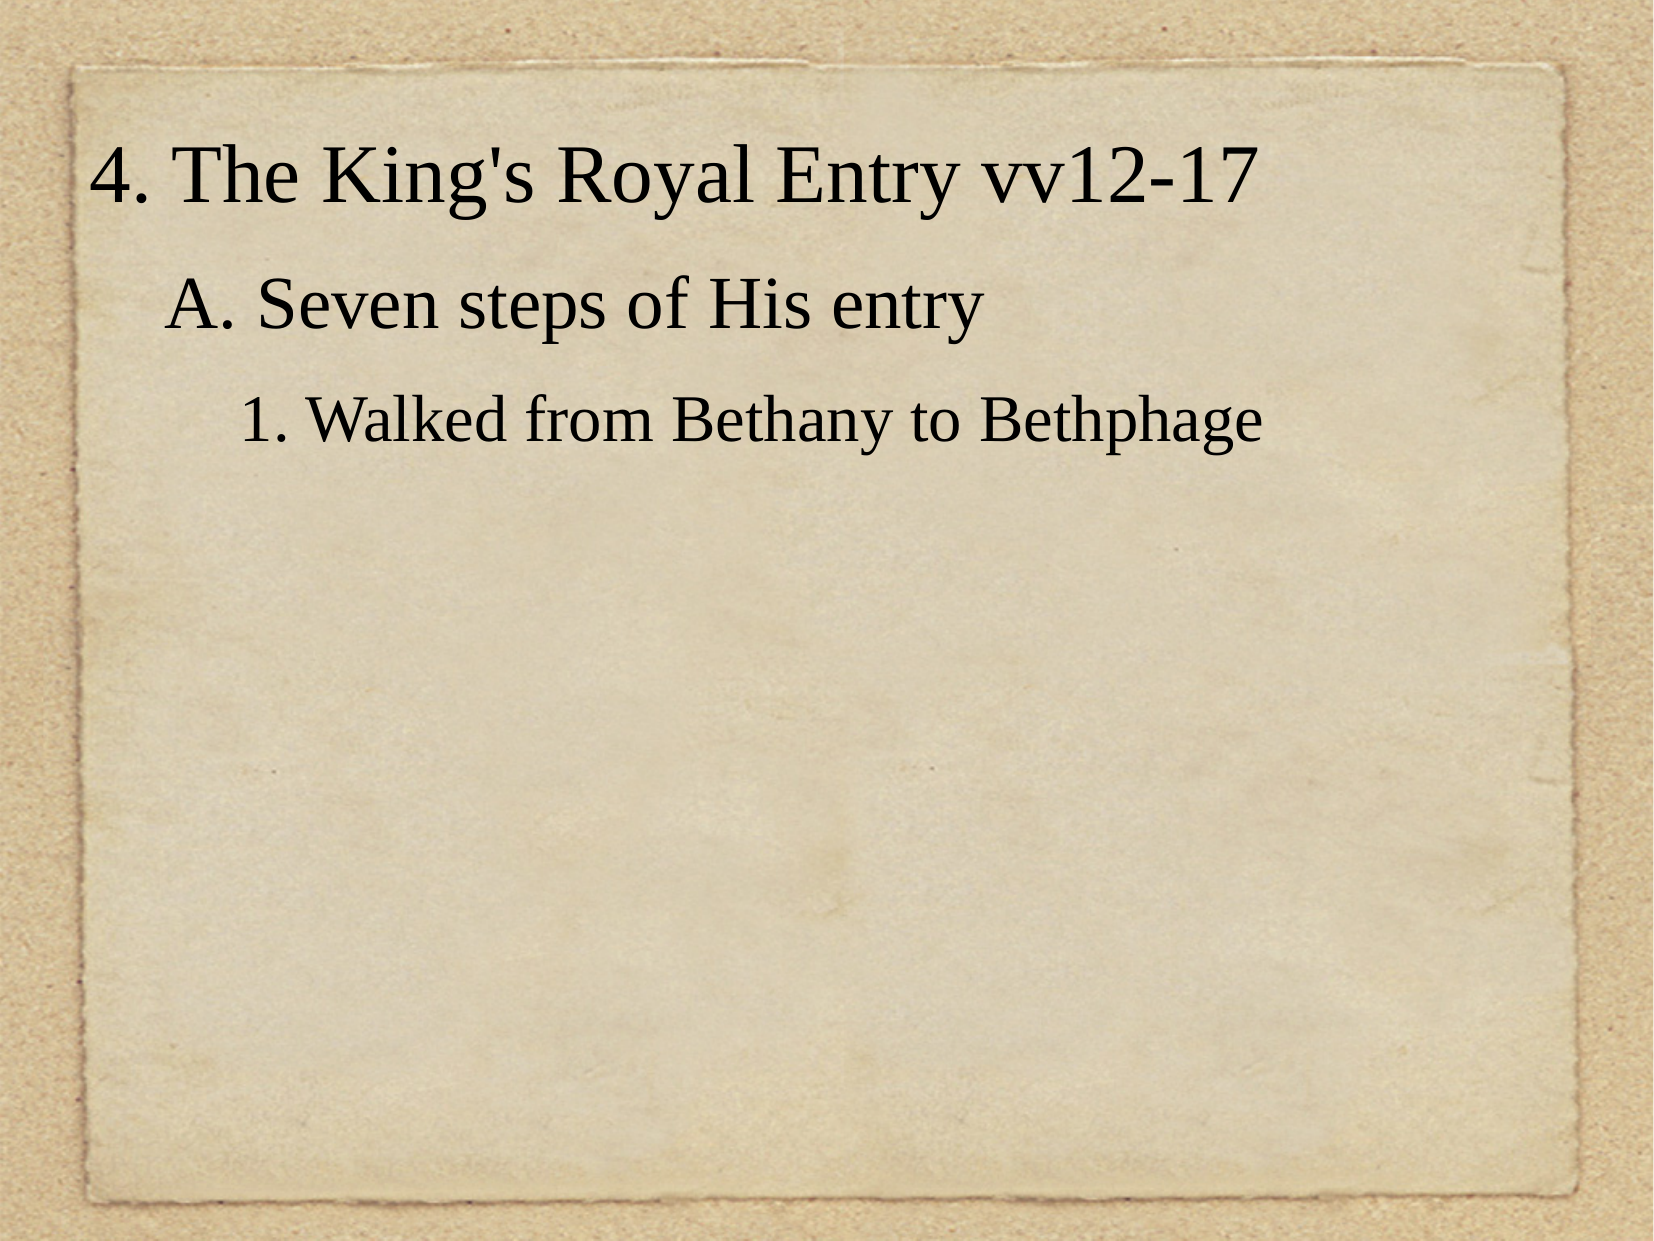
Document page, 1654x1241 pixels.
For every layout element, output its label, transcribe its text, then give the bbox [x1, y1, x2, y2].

picture [0, 0, 1654, 1241]
text_box 4. The King's Royal Entry vv12-17 A. Seven steps of His entry 1. Walked from Bethany to Bethphage [75, 75, 1576, 1201]
